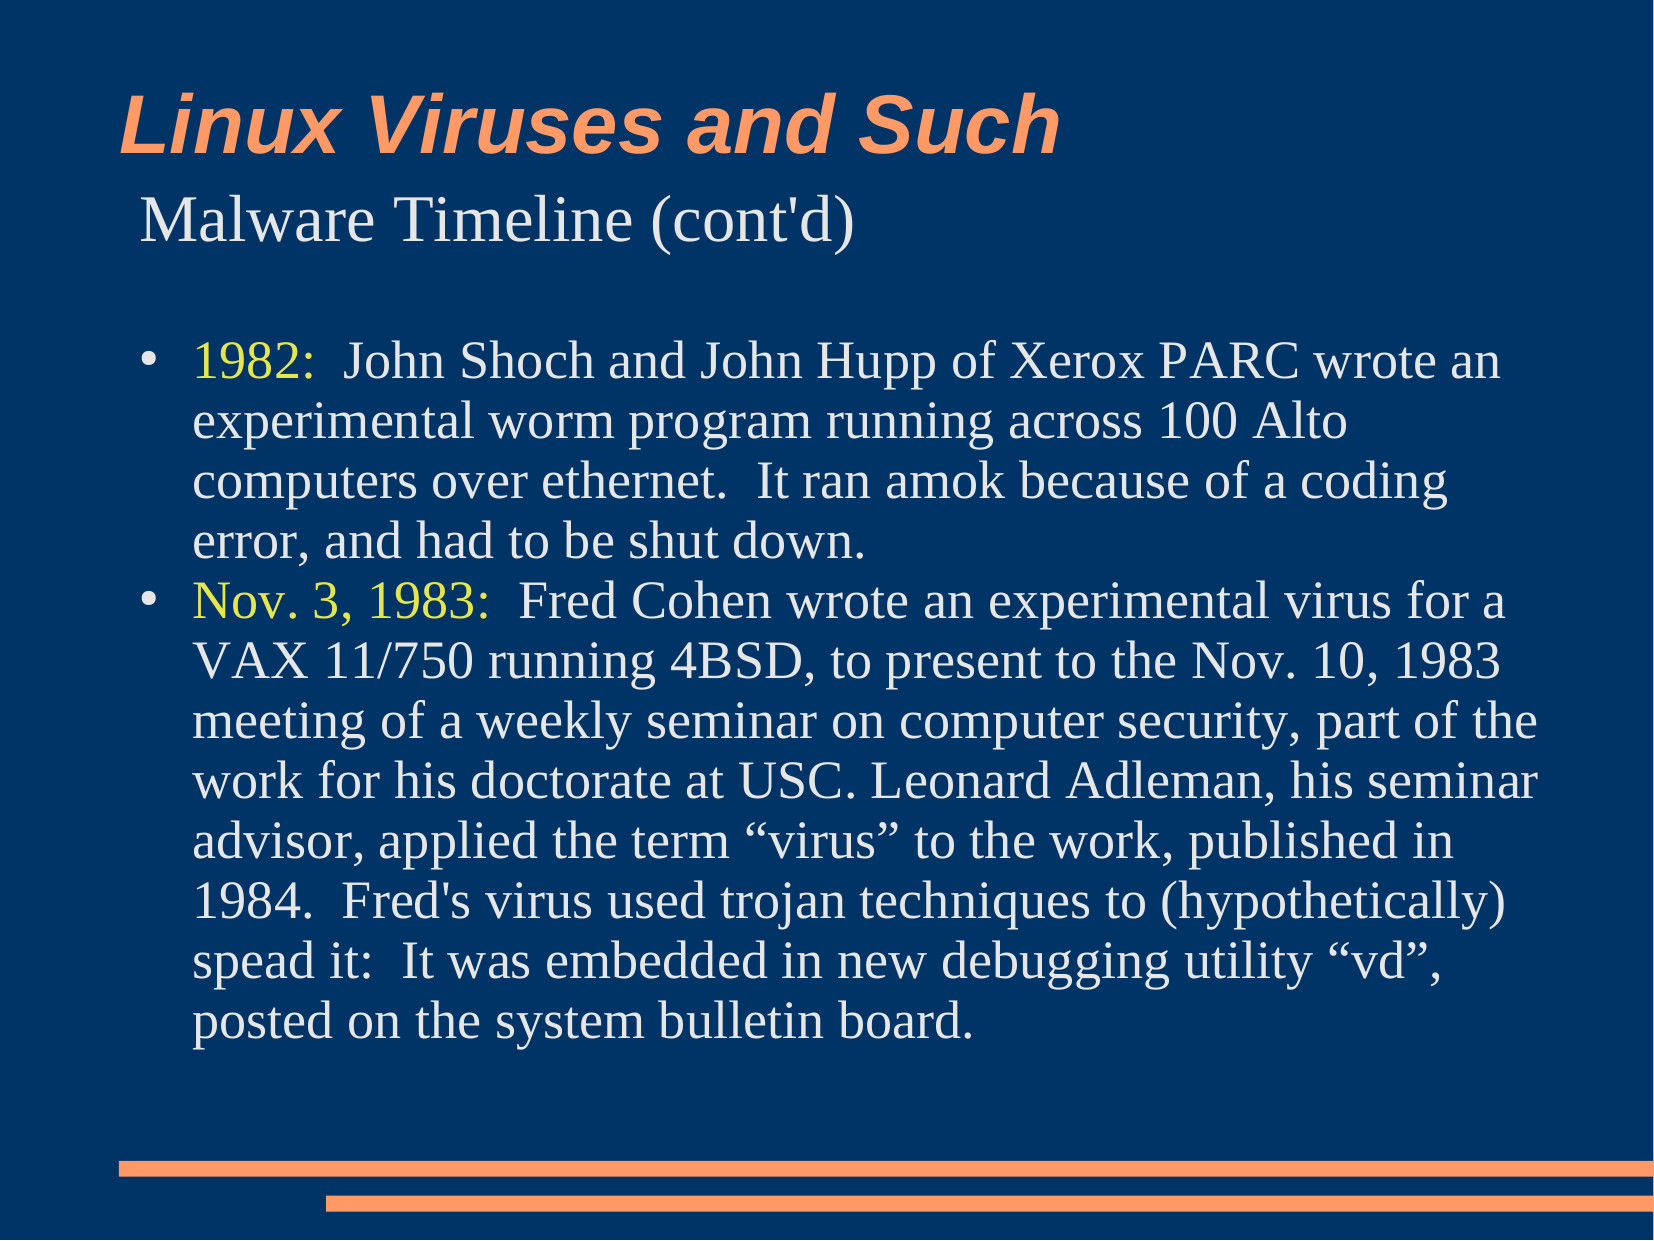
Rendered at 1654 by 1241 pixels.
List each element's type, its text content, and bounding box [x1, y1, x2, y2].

list Malware Timeline (cont'd) 1982: John Shoch and John Hupp of Xerox PARC wrote an experimental worm program running across 100 Alto computers over ethernet. It ran amok because of a coding error, and had to be shut down. Nov. 3, 1983: Fred Cohen wrote an experimental virus for a VAX 11/750 running 4BSD, to present to the Nov. 10, 1983 meeting of a weekly seminar on computer security, part of the work for his doctorate at USC. Leonard Adleman, his seminar advisor, applied the term “virus” to the work, published in 1984. Fred's virus used trojan techniques to (hypothetically) spead it: It was embedded in new debugging utility “vd”, posted on the system bulletin board. [121, 181, 1561, 1132]
title Linux Viruses and Such [119, 48, 1532, 201]
